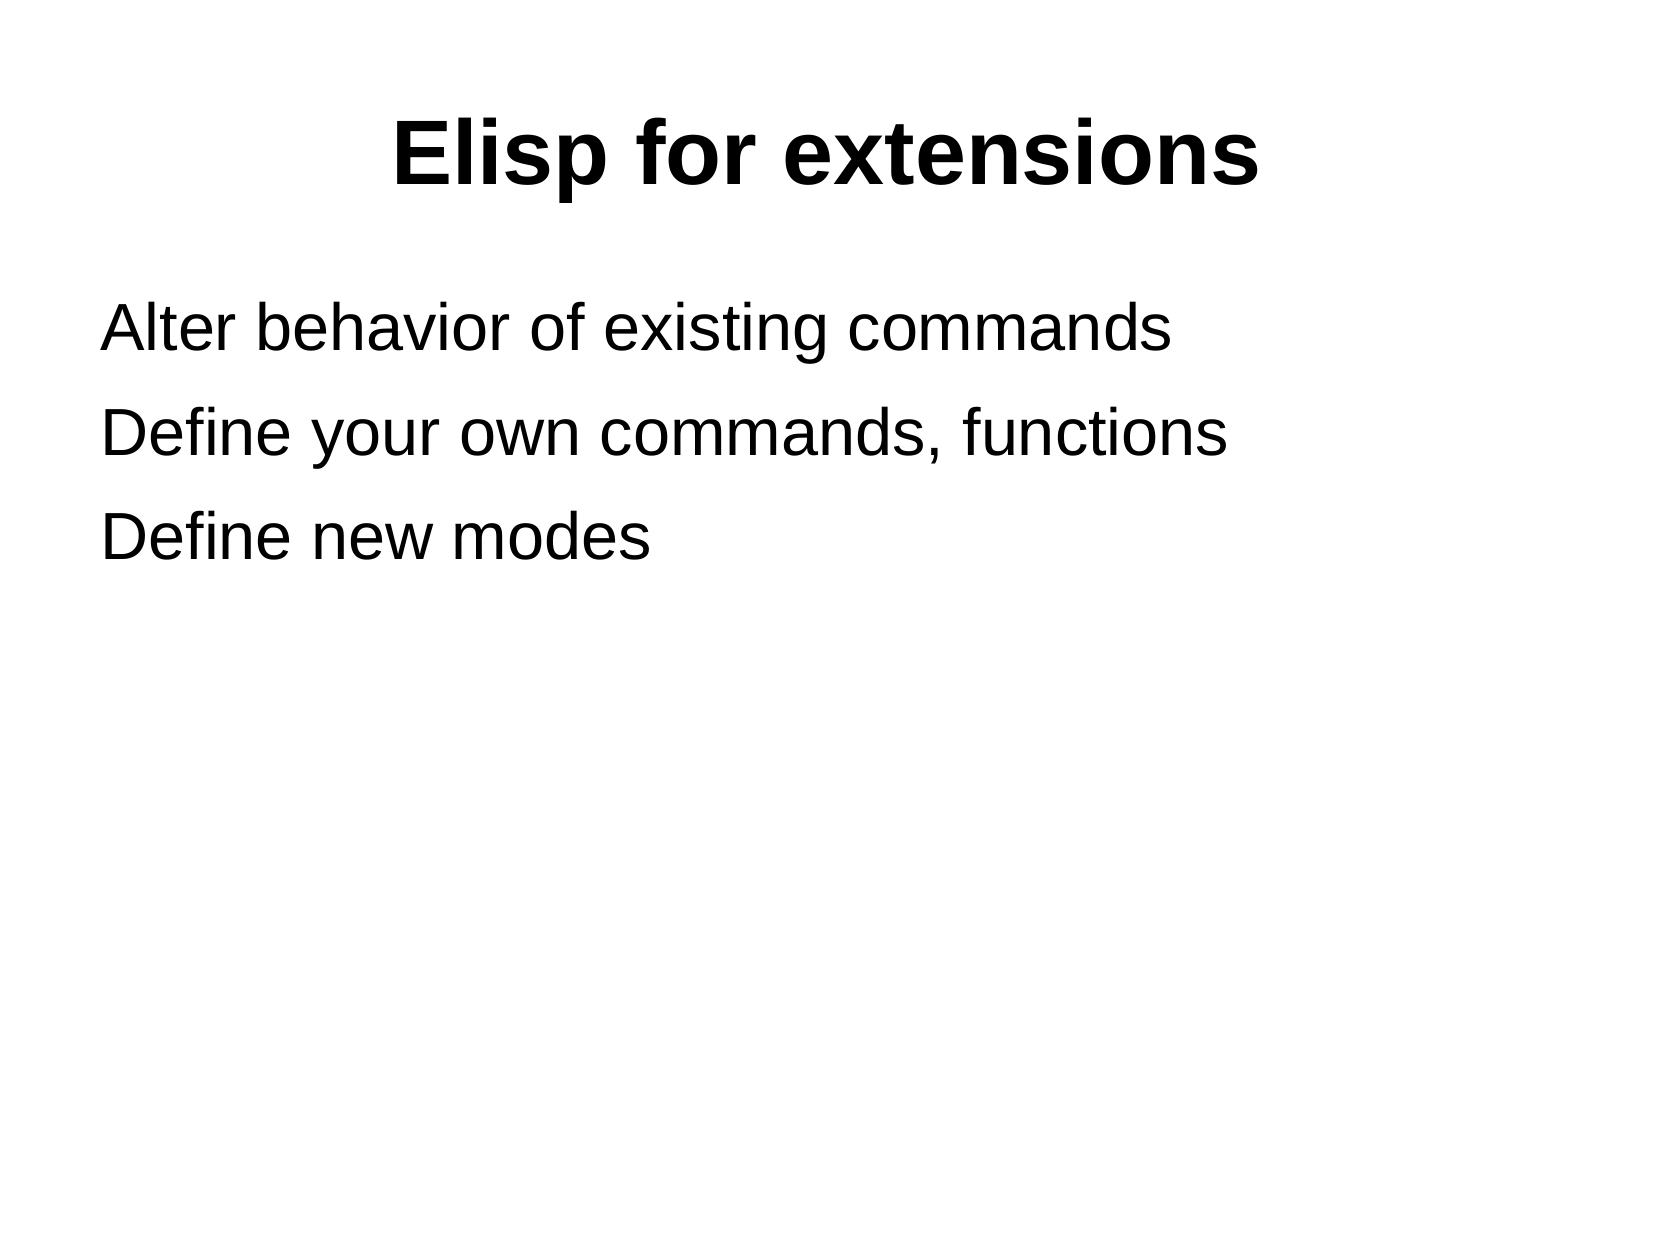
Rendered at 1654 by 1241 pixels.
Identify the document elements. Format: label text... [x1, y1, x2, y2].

title Elisp for extensions [82, 56, 1571, 250]
list Alter behavior of existing commands Define your own commands, functions Define new modes [82, 290, 1571, 1094]
